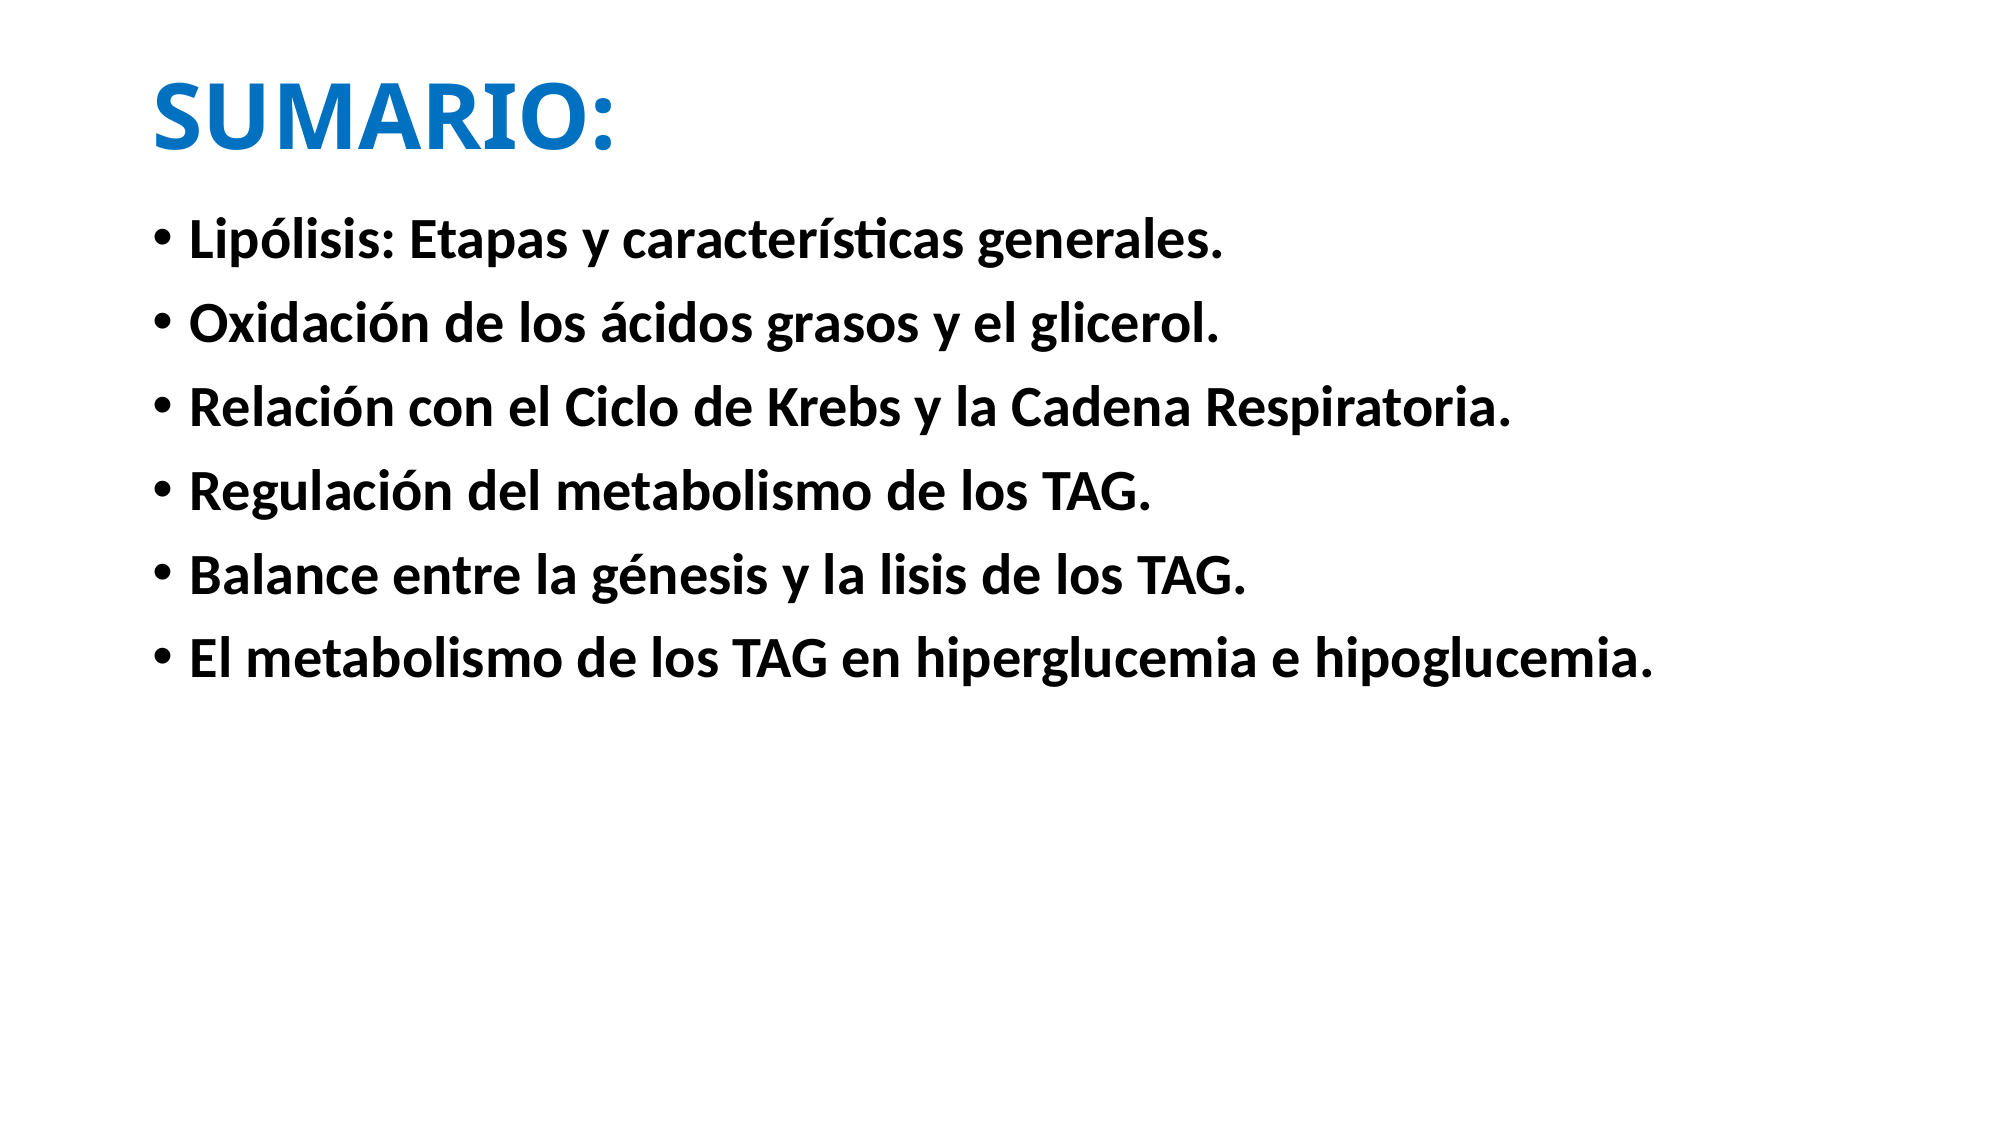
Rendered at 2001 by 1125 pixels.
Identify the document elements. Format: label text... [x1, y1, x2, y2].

title SUMARIO: [137, 38, 1863, 202]
list Lipólisis: Etapas y características generales. Oxidación de los ácidos grasos y el glicerol. Relación con el Ciclo de Krebs y la Cadena Respiratoria. Regulación del metabolismo de los TAG. Balance entre la génesis y la lisis de los TAG. El metabolismo de los TAG en hiperglucemia e hipoglucemia. [137, 201, 1795, 976]
